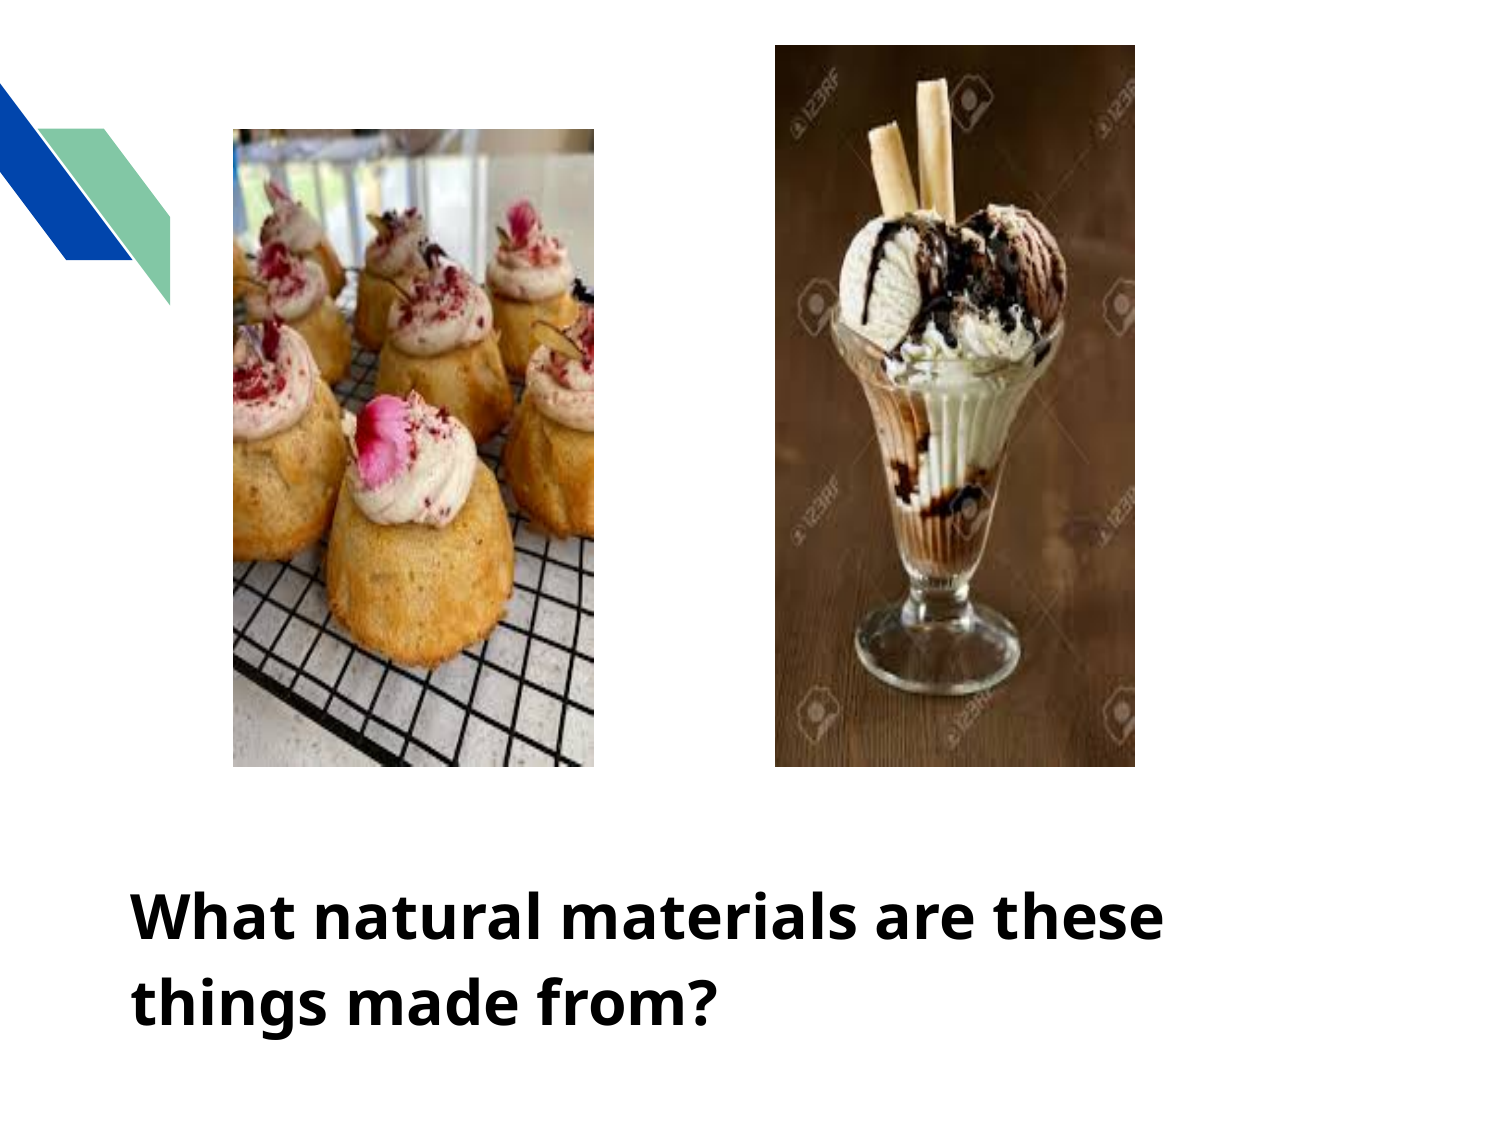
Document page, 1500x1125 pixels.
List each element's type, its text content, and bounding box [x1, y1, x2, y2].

list What natural materials are these things made from? [115, 520, 1359, 1125]
picture [233, 129, 594, 767]
picture [775, 45, 1135, 767]
